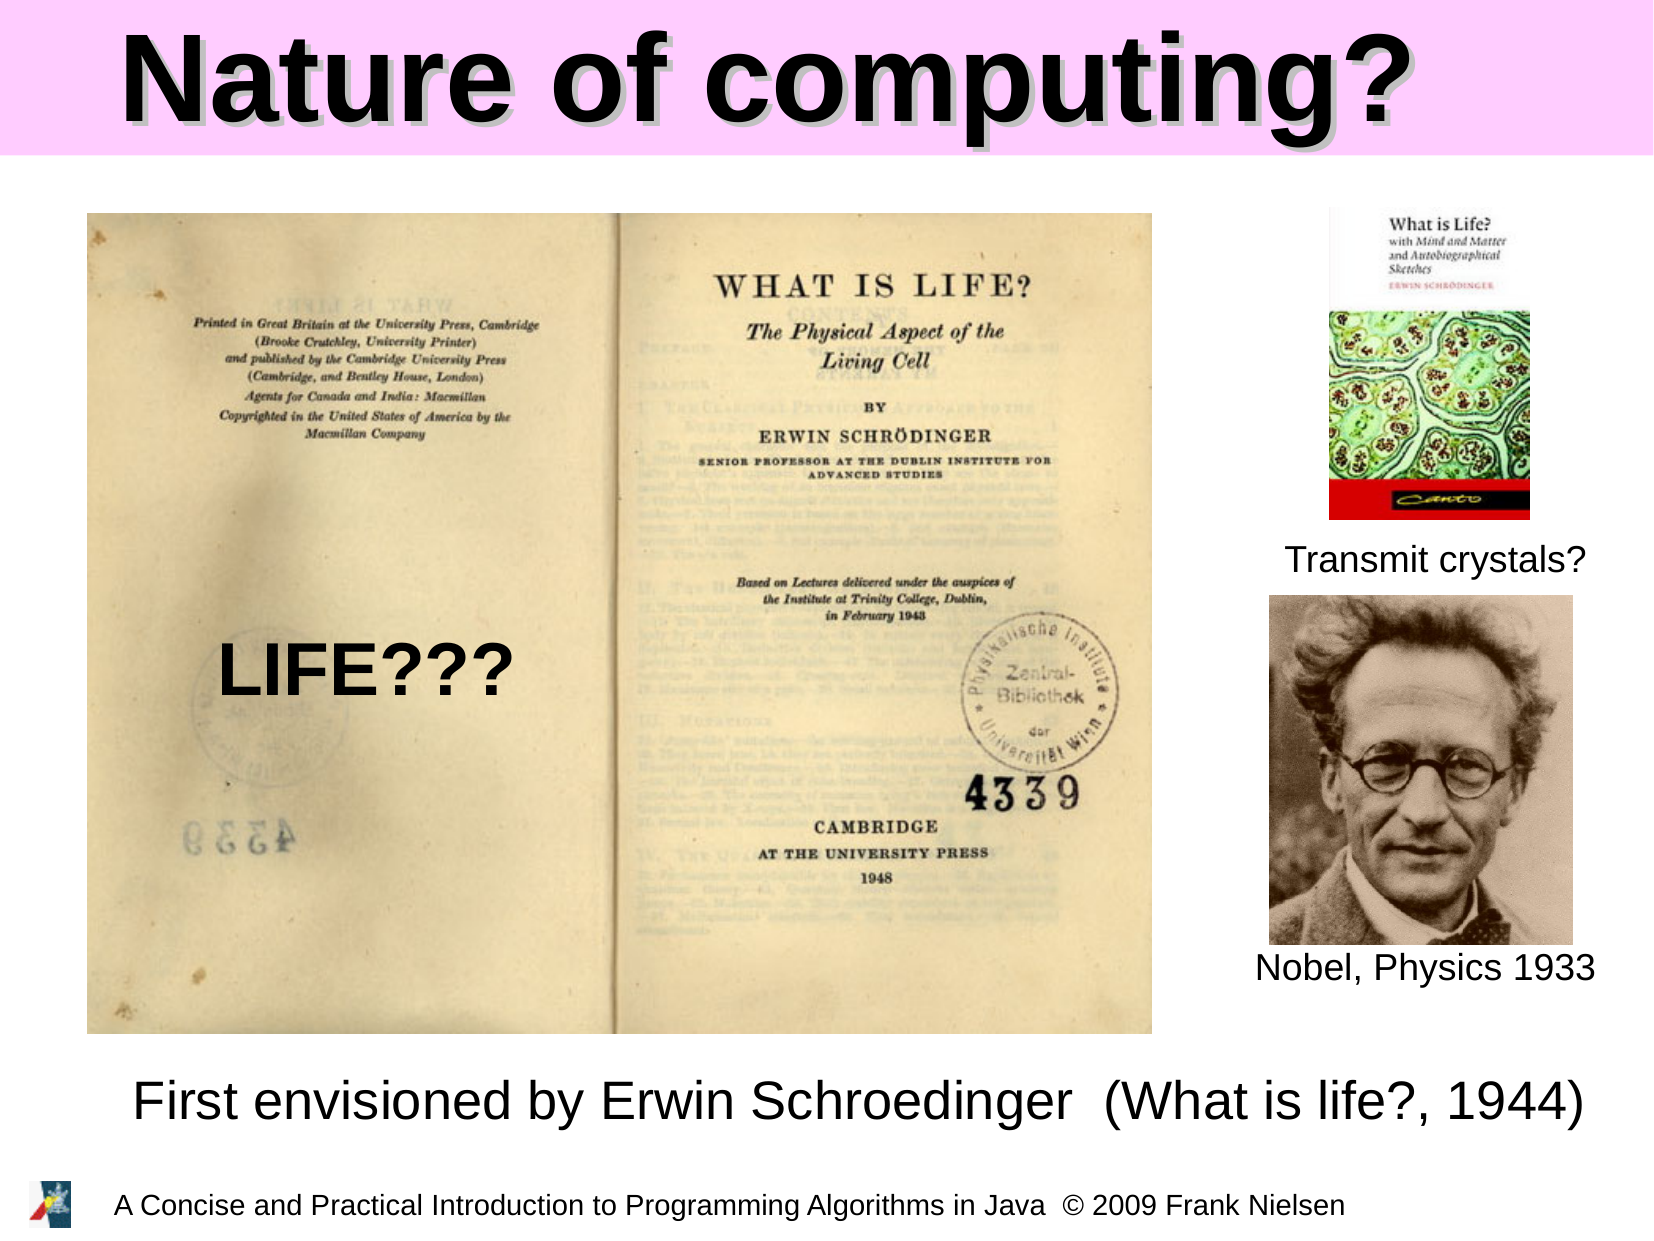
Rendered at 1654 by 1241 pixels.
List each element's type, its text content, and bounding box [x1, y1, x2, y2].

text_box Transmit crystals? [1269, 531, 1602, 589]
picture [1269, 595, 1573, 938]
text_box Nature of computing? [0, 0, 1654, 156]
picture [1329, 207, 1530, 520]
picture [87, 213, 1152, 1034]
text_box First envisioned by Erwin Schroedinger (What is life?, 1944) [118, 1062, 1603, 1139]
picture [29, 1181, 71, 1228]
text_box LIFE??? [202, 620, 532, 719]
text_box Nobel, Physics 1933 [1240, 938, 1611, 996]
